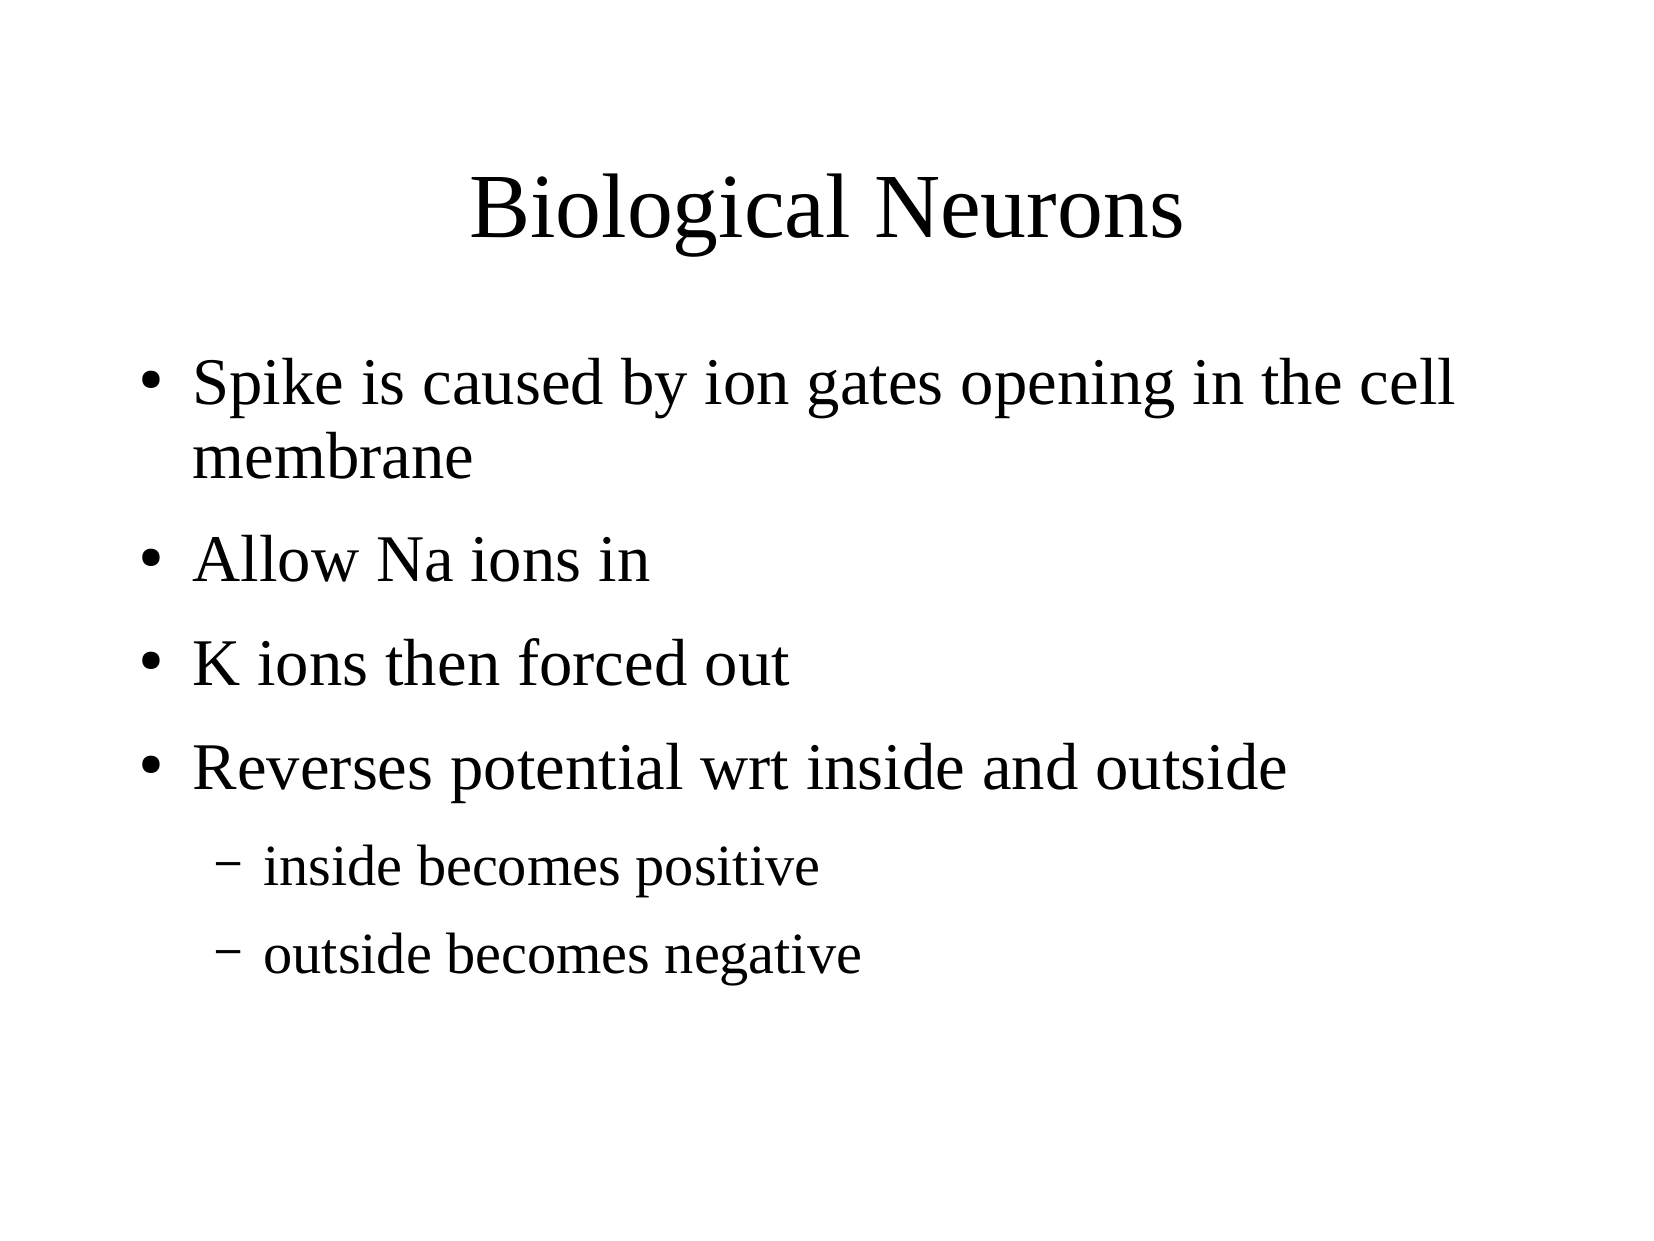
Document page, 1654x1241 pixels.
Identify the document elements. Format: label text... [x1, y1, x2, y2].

list Spike is caused by ion gates opening in the cell membrane Allow Na ions in K ions then forced out Reverses potential wrt inside and outside inside becomes positive outside becomes negative [121, 344, 1534, 1127]
title Biological Neurons [121, 102, 1534, 311]
